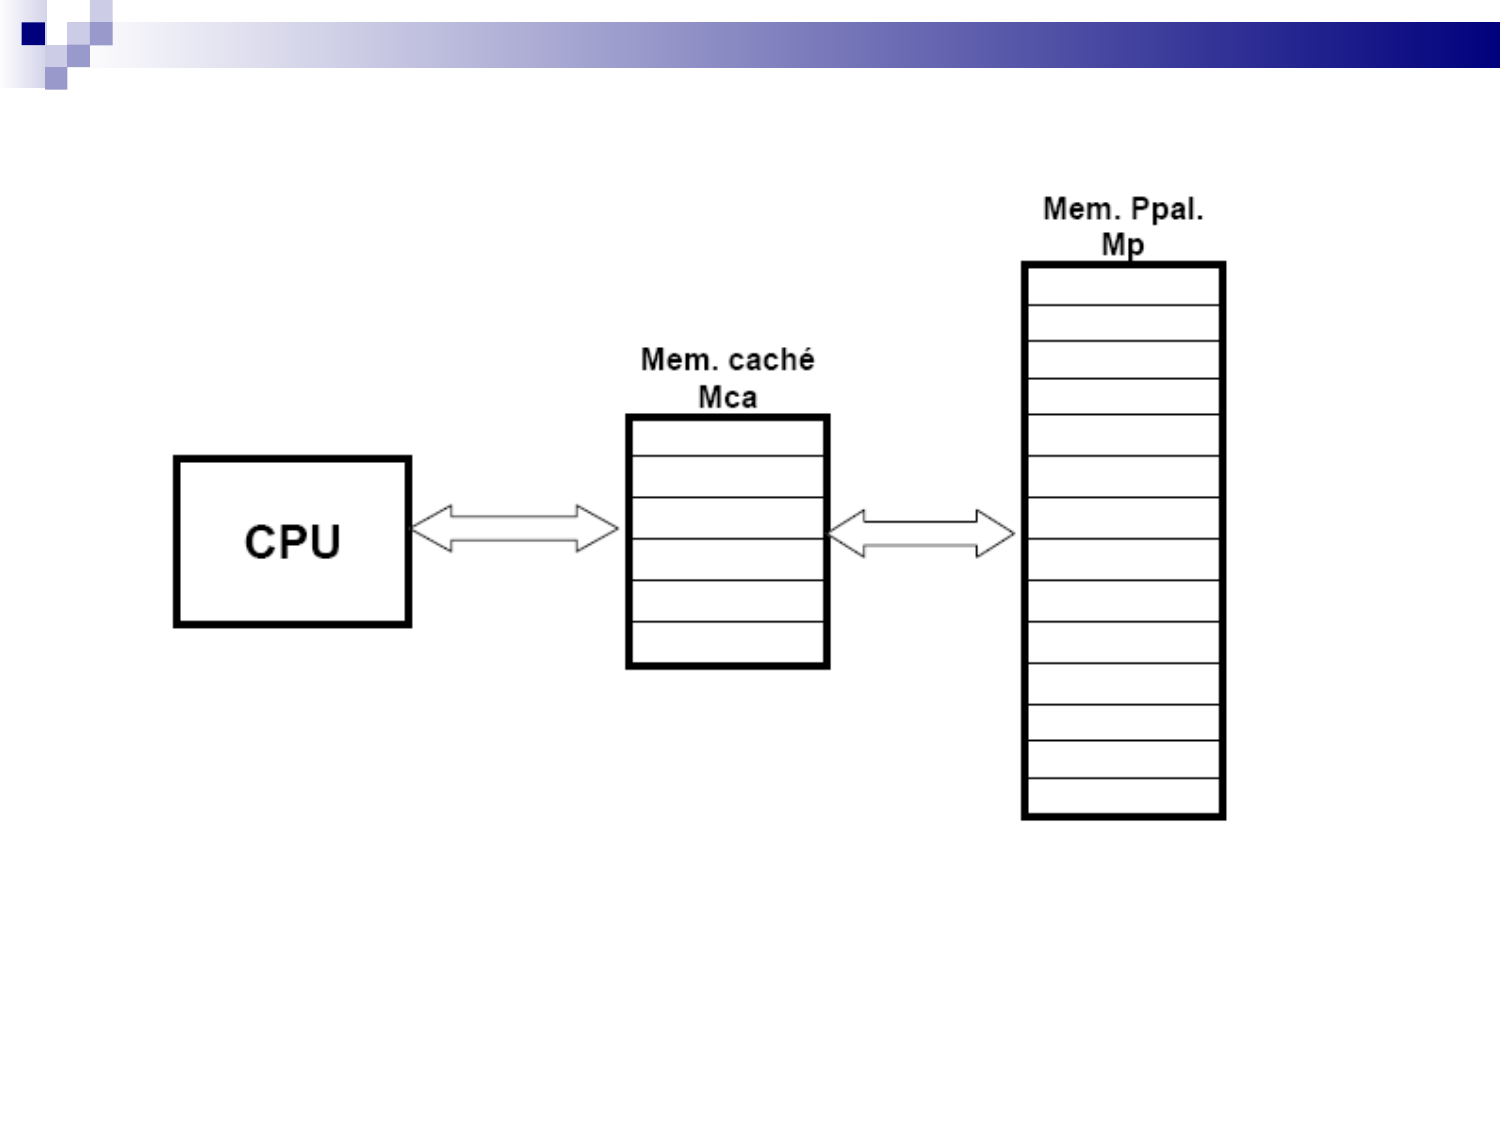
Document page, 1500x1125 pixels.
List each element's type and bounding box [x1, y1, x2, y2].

picture [147, 184, 1306, 838]
